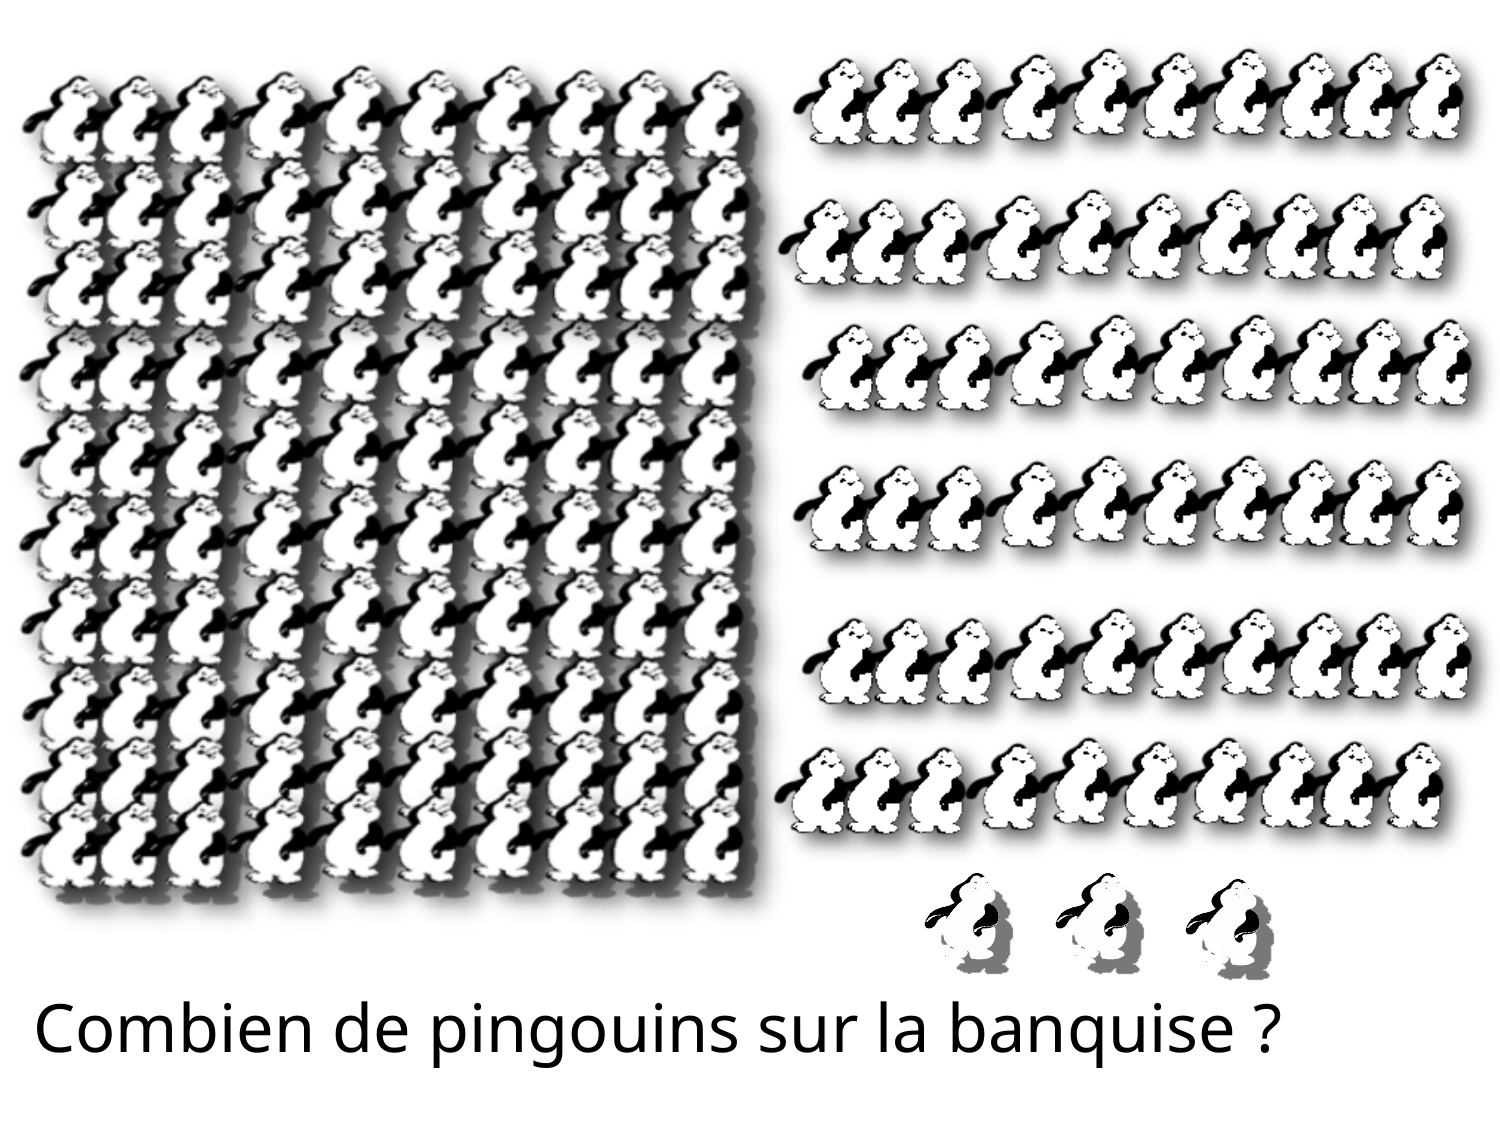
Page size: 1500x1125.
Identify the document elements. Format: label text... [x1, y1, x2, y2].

picture [1185, 878, 1260, 966]
text_box Combien de pingouins sur la banquise ? [18, 978, 1300, 1073]
picture [0, 30, 1500, 960]
